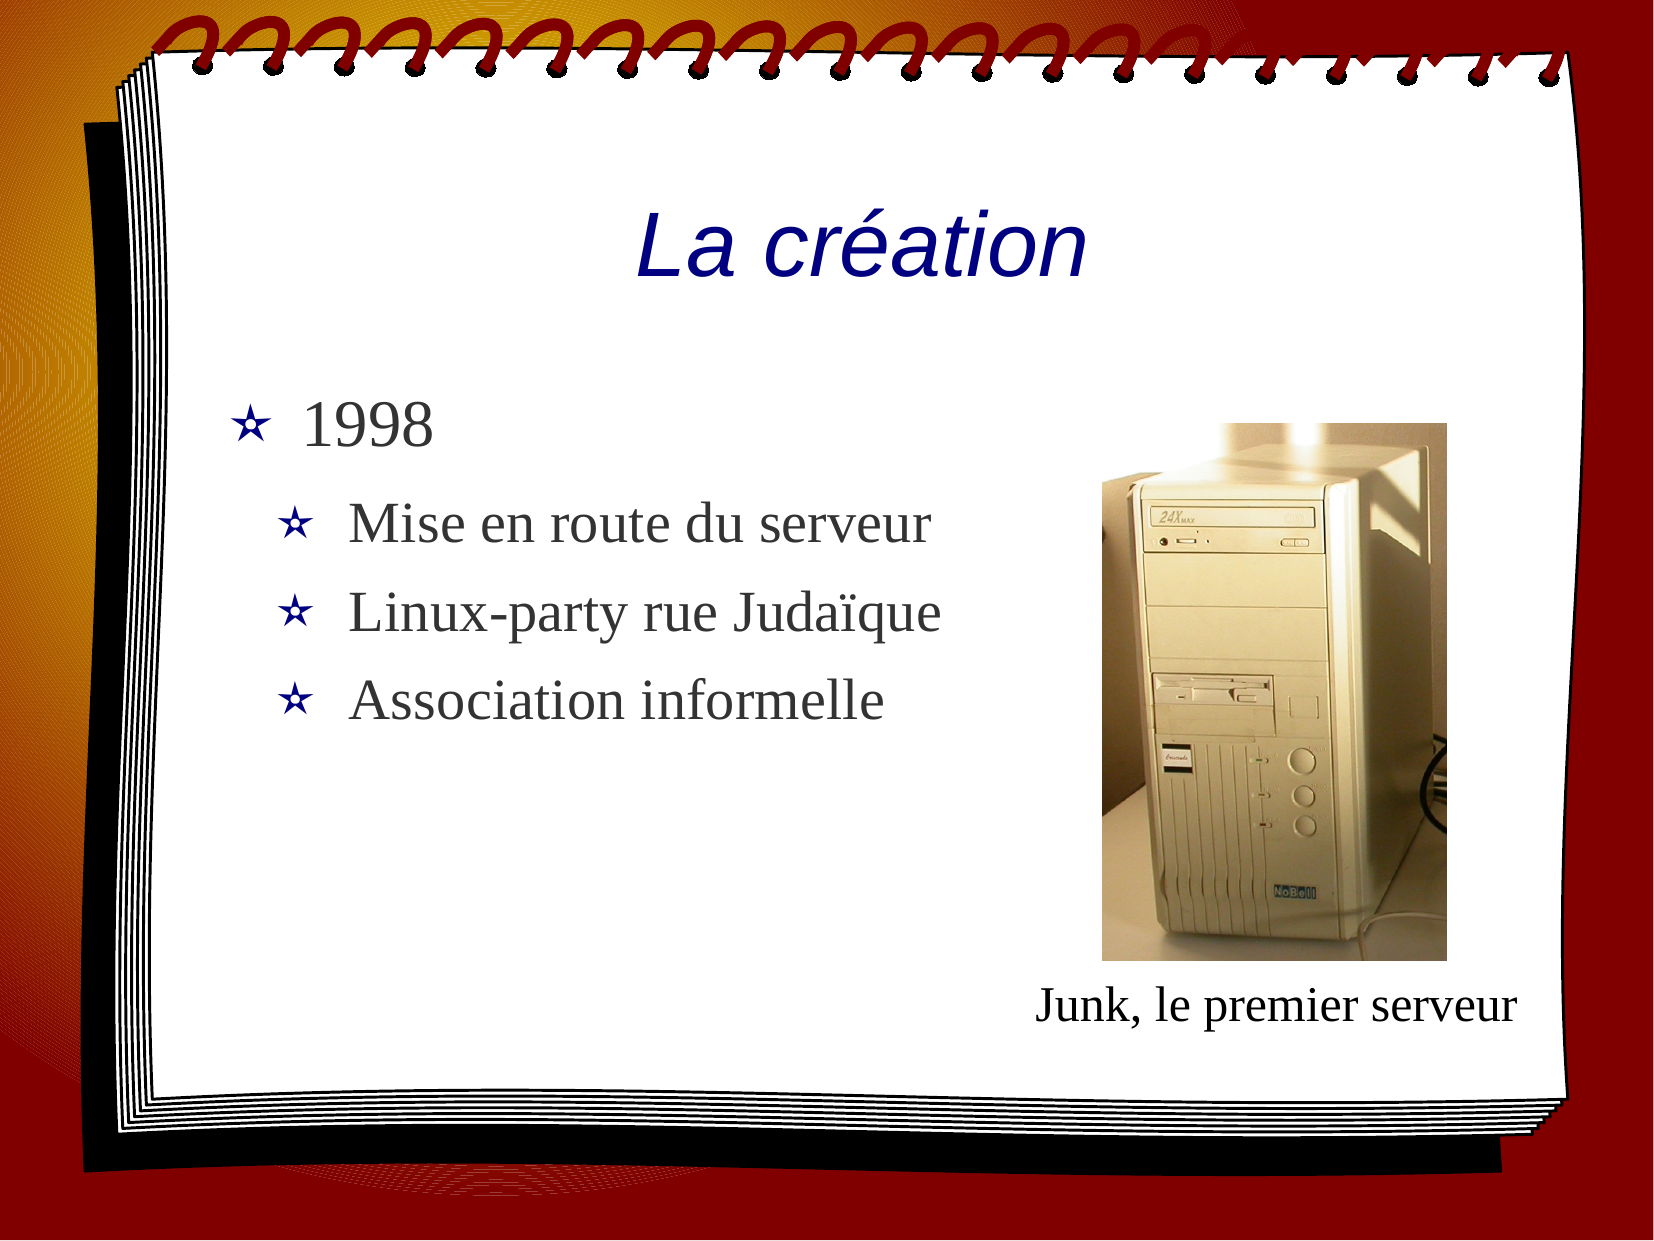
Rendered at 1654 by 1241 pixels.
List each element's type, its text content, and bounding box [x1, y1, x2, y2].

title La création [215, 143, 1511, 346]
list 1998 Mise en route du serveur Linux-party rue Judaïque Association informelle [218, 387, 1511, 1057]
picture [1102, 423, 1447, 961]
text_box Junk, le premier serveur [1035, 977, 1568, 1033]
